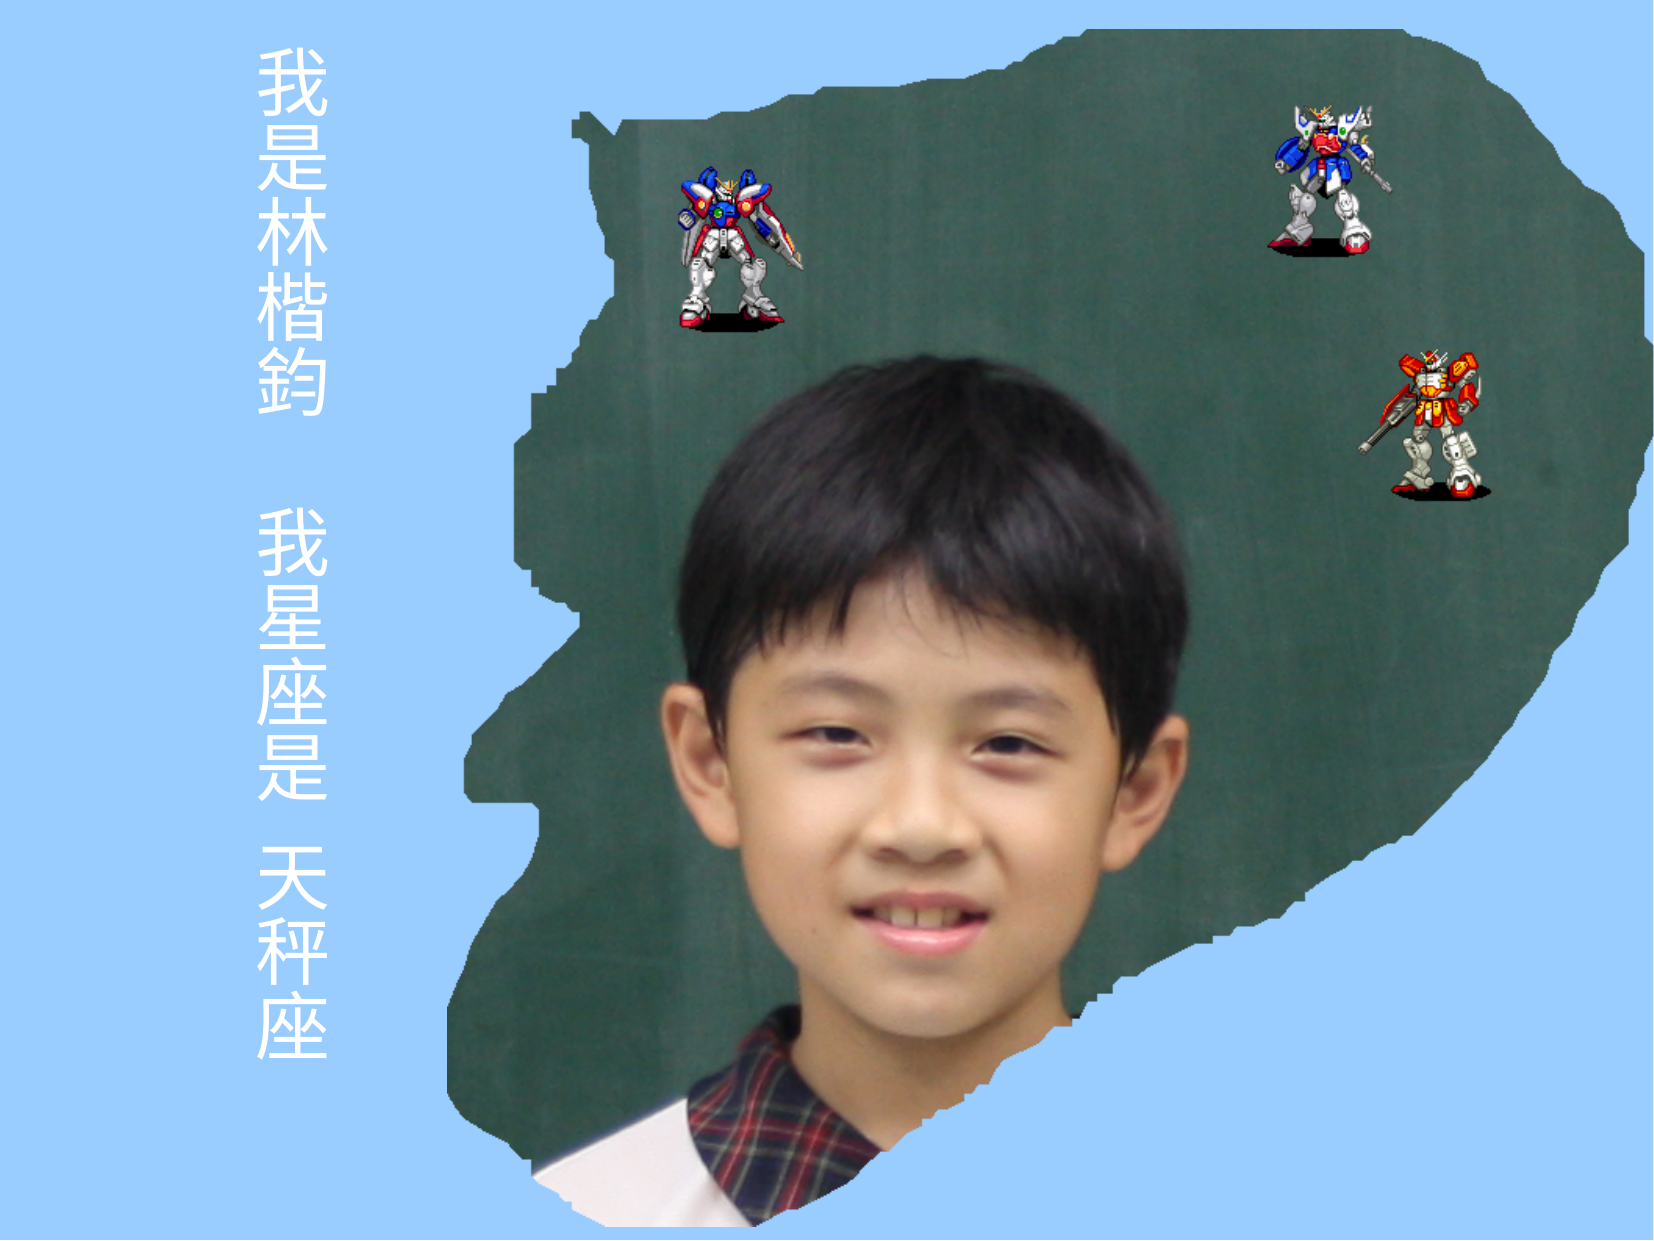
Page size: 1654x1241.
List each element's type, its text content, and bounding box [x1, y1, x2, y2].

picture [447, 29, 1654, 1227]
text_box 我是林楷鈞 我星座是 天秤座 [80, 29, 355, 1211]
